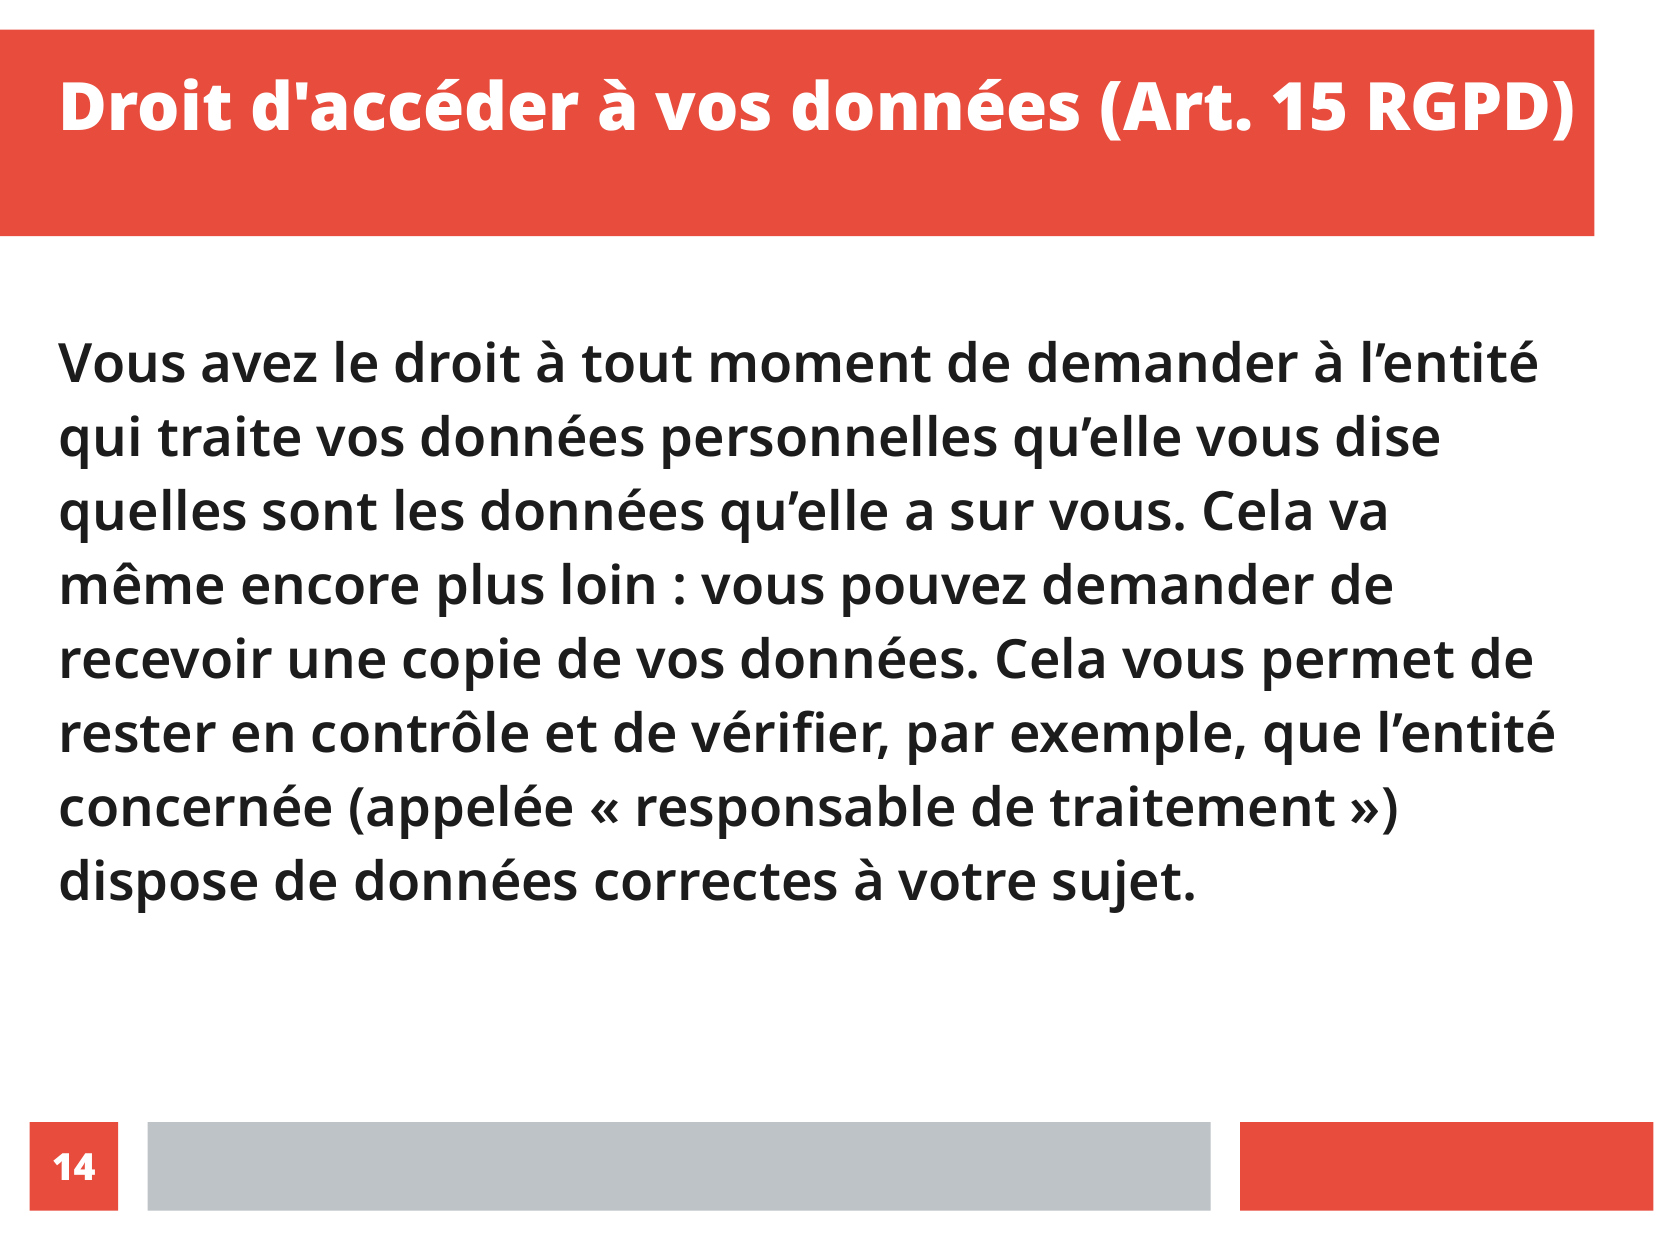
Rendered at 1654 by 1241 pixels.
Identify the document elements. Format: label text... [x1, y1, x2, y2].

list Vous avez le droit à tout moment de demander à l’entité qui traite vos données personnelles qu’elle vous dise quelles sont les données qu’elle a sur vous. Cela va même encore plus loin : vous pouvez demander de recevoir une copie de vos données. Cela vous permet de rester en contrôle et de vérifier, par exemple, que l’entité concernée (appelée « responsable de traitement ») dispose de données correctes à votre sujet. [59, 324, 1565, 1093]
title Droit d'accéder à vos données (Art. 15 RGPD) [59, 59, 1595, 207]
